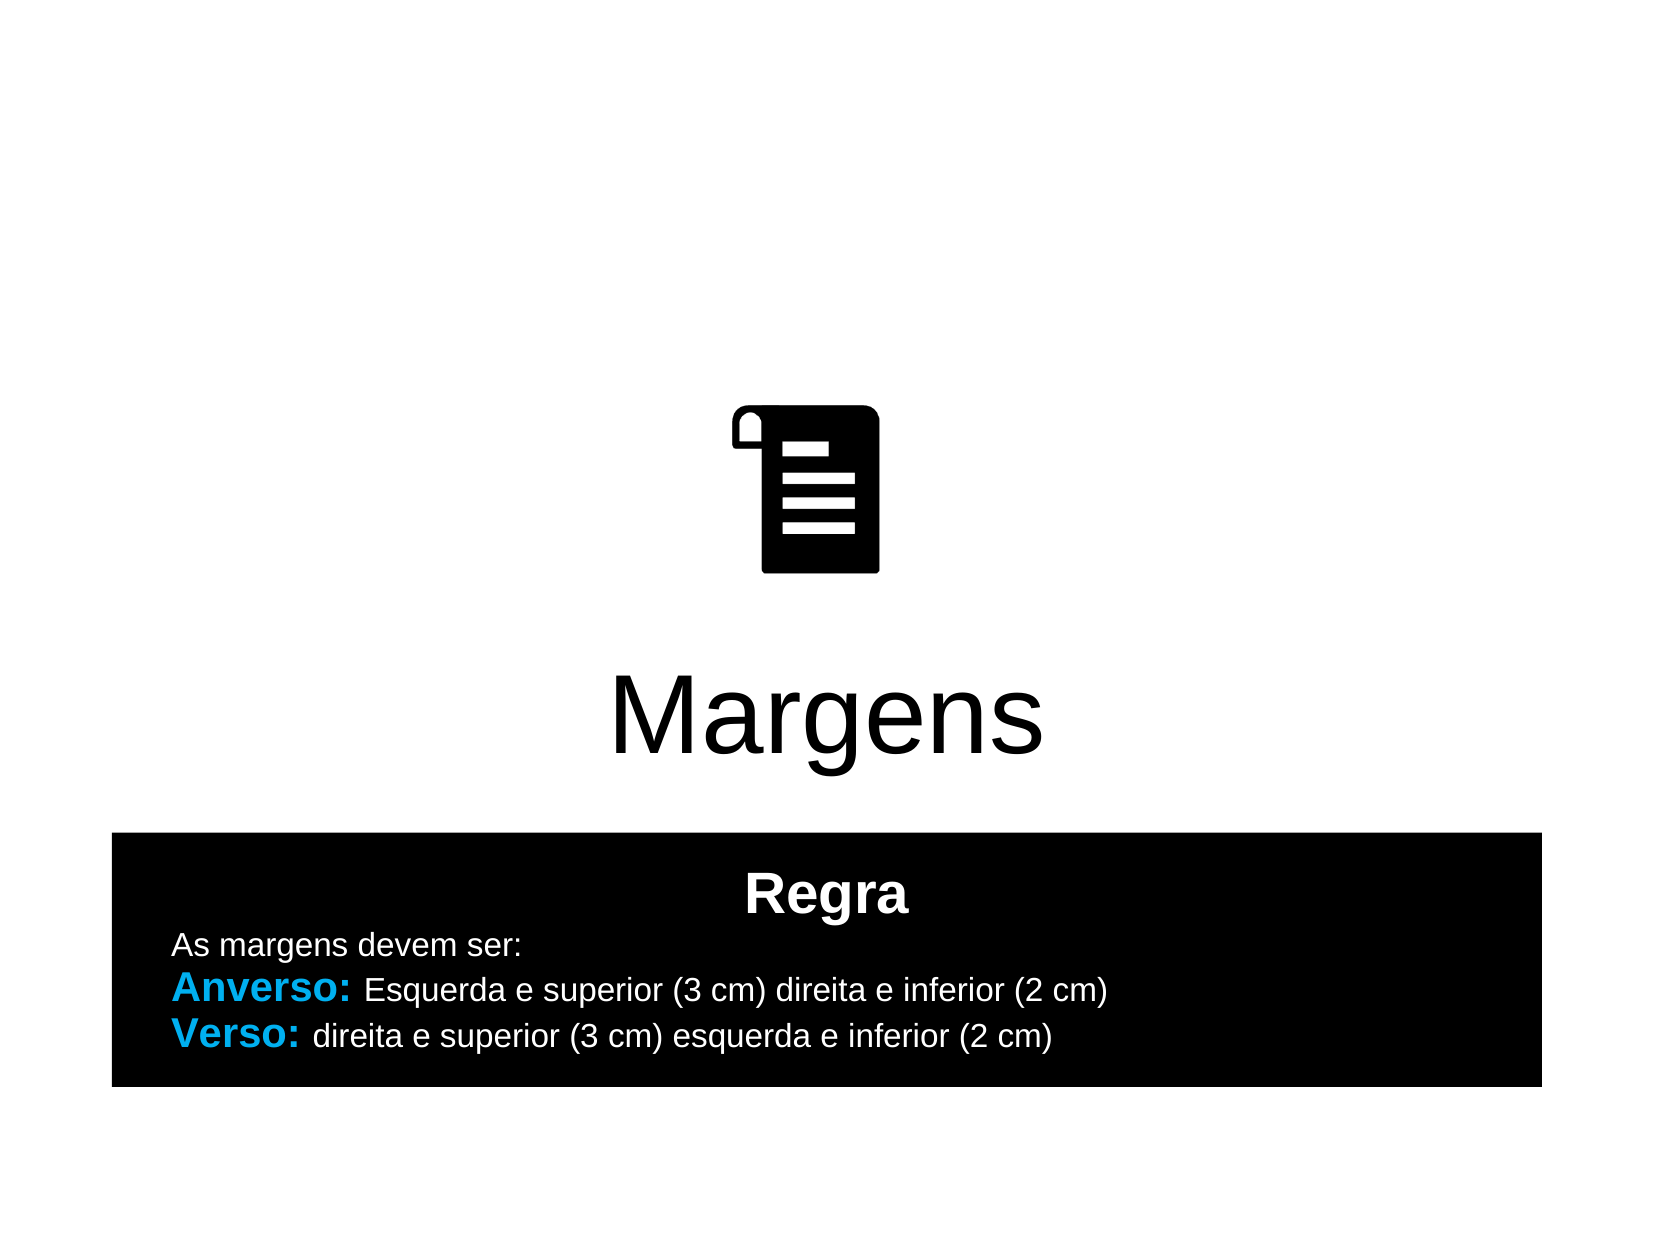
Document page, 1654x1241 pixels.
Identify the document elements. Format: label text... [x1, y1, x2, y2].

picture [731, 404, 880, 574]
title Margens [11, 608, 1642, 816]
text_box Regra As margens devem ser: Anverso: Esquerda e superior (3 cm) direita e inferior (2 cm) Verso: direita e superior (3 cm) esquerda e inferior (2 cm) [111, 832, 1542, 1087]
